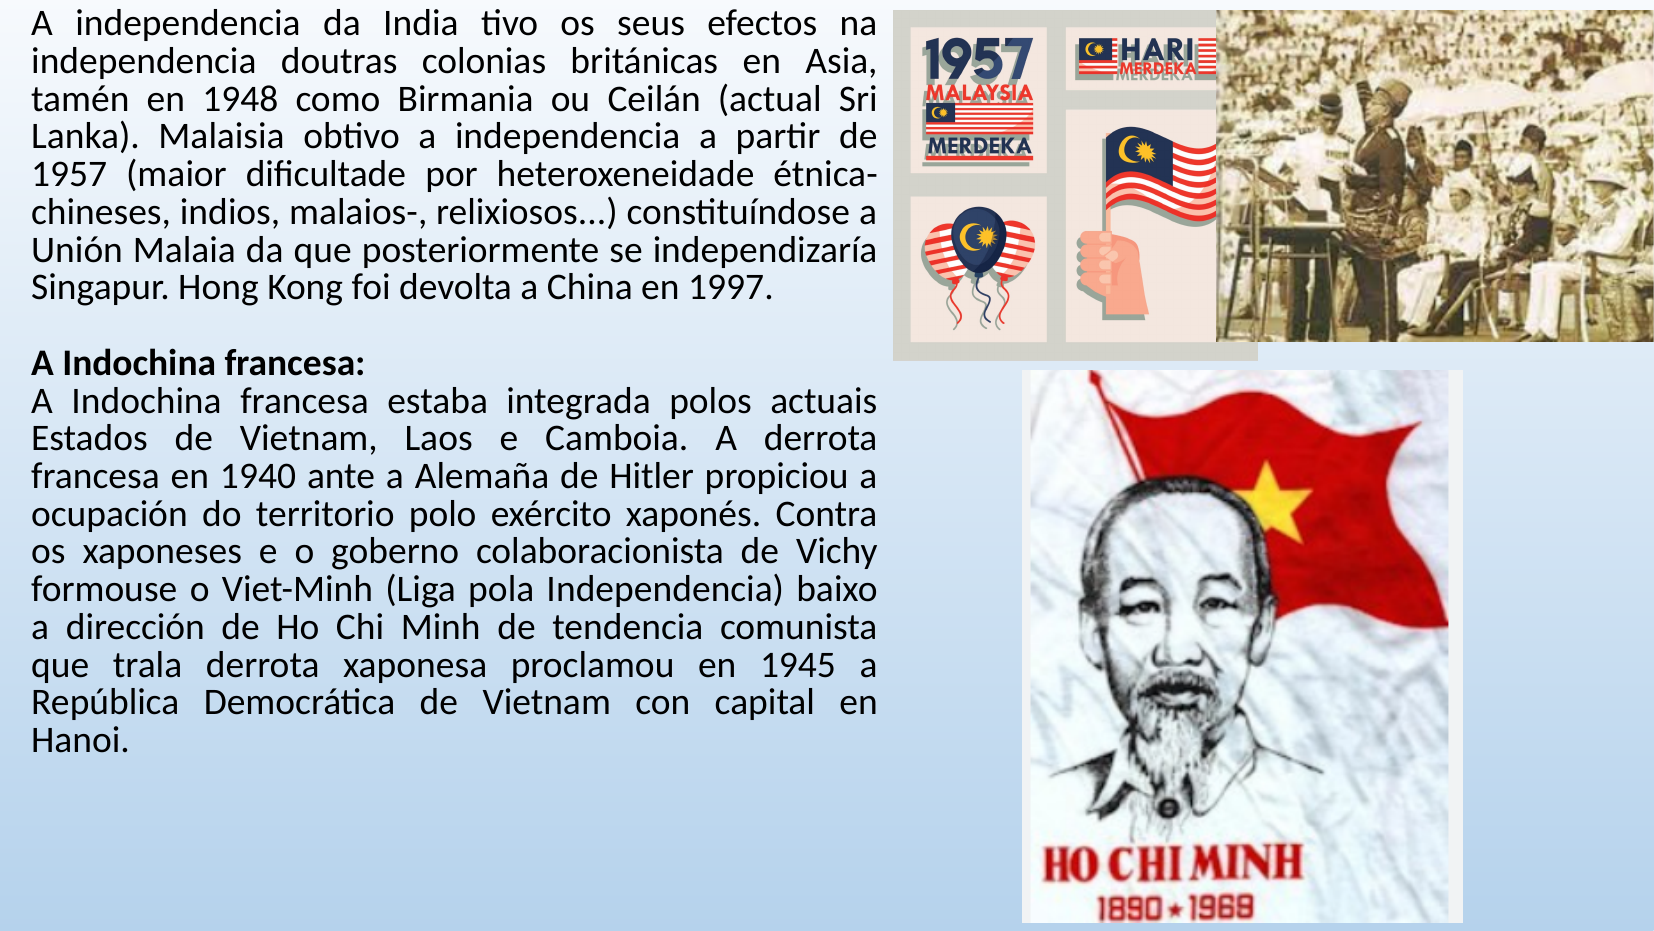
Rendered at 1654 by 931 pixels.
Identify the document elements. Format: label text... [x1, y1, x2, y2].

picture [1022, 370, 1463, 923]
text_box A independencia da India tivo os seus efectos na independencia doutras colonias británicas en Asia, tamén en 1948 como Birmania ou Ceilán (actual Sri Lanka). Malaisia obtivo a independencia a partir de 1957 (maior dificultade por heteroxeneidade étnica-chineses, indios, malaios-, relixiosos...) constituíndose a Unión Malaia da que posteriormente se independizaría Singapur. Hong Kong foi devolta a China en 1997. A Indochina francesa: A Indochina francesa estaba integrada polos actuais Estados de Vietnam, Laos e Camboia. A derrota francesa en 1940 ante a Alemaña de Hitler propiciou a ocupación do territorio polo exército xaponés. Contra os xaponeses e o goberno colaboracionista de Vichy formouse o Viet-Minh (Liga pola Independencia) baixo a dirección de Ho Chi Minh de tendencia comunista que trala derrota xaponesa proclamou en 1945 a República Democrática de Vietnam con capital en Hanoi. [16, 0, 894, 924]
picture [893, 10, 1654, 361]
